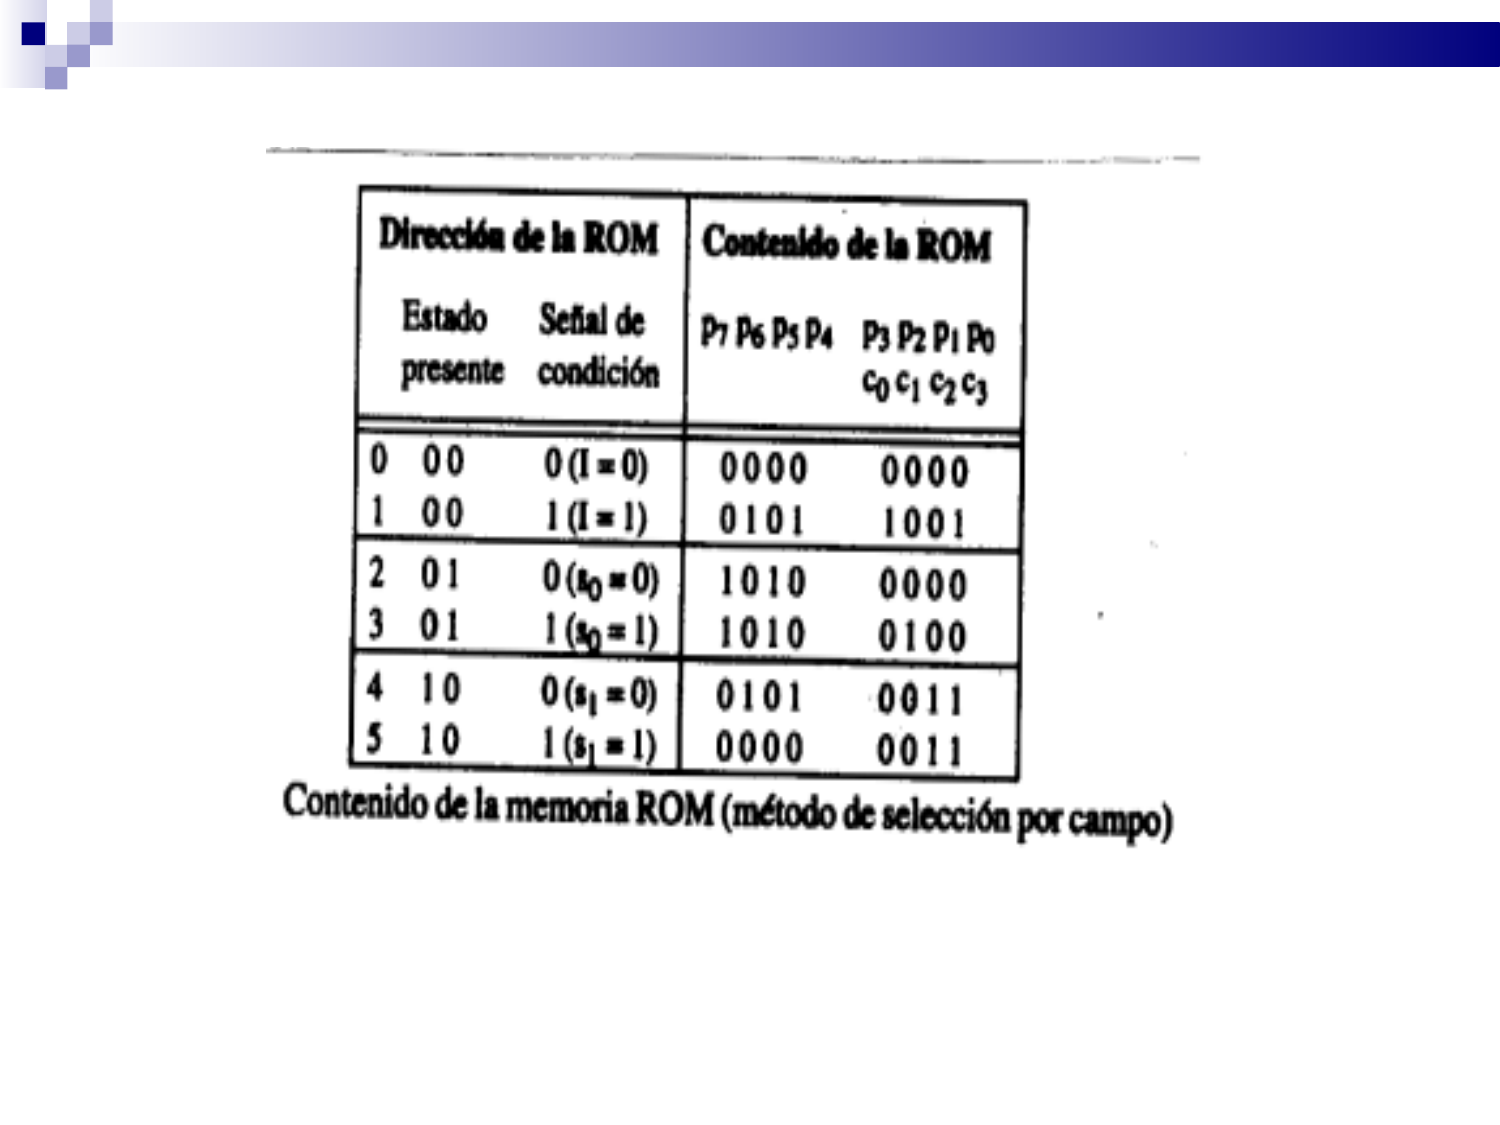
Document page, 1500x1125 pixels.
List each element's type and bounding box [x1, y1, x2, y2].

picture [266, 147, 1211, 916]
